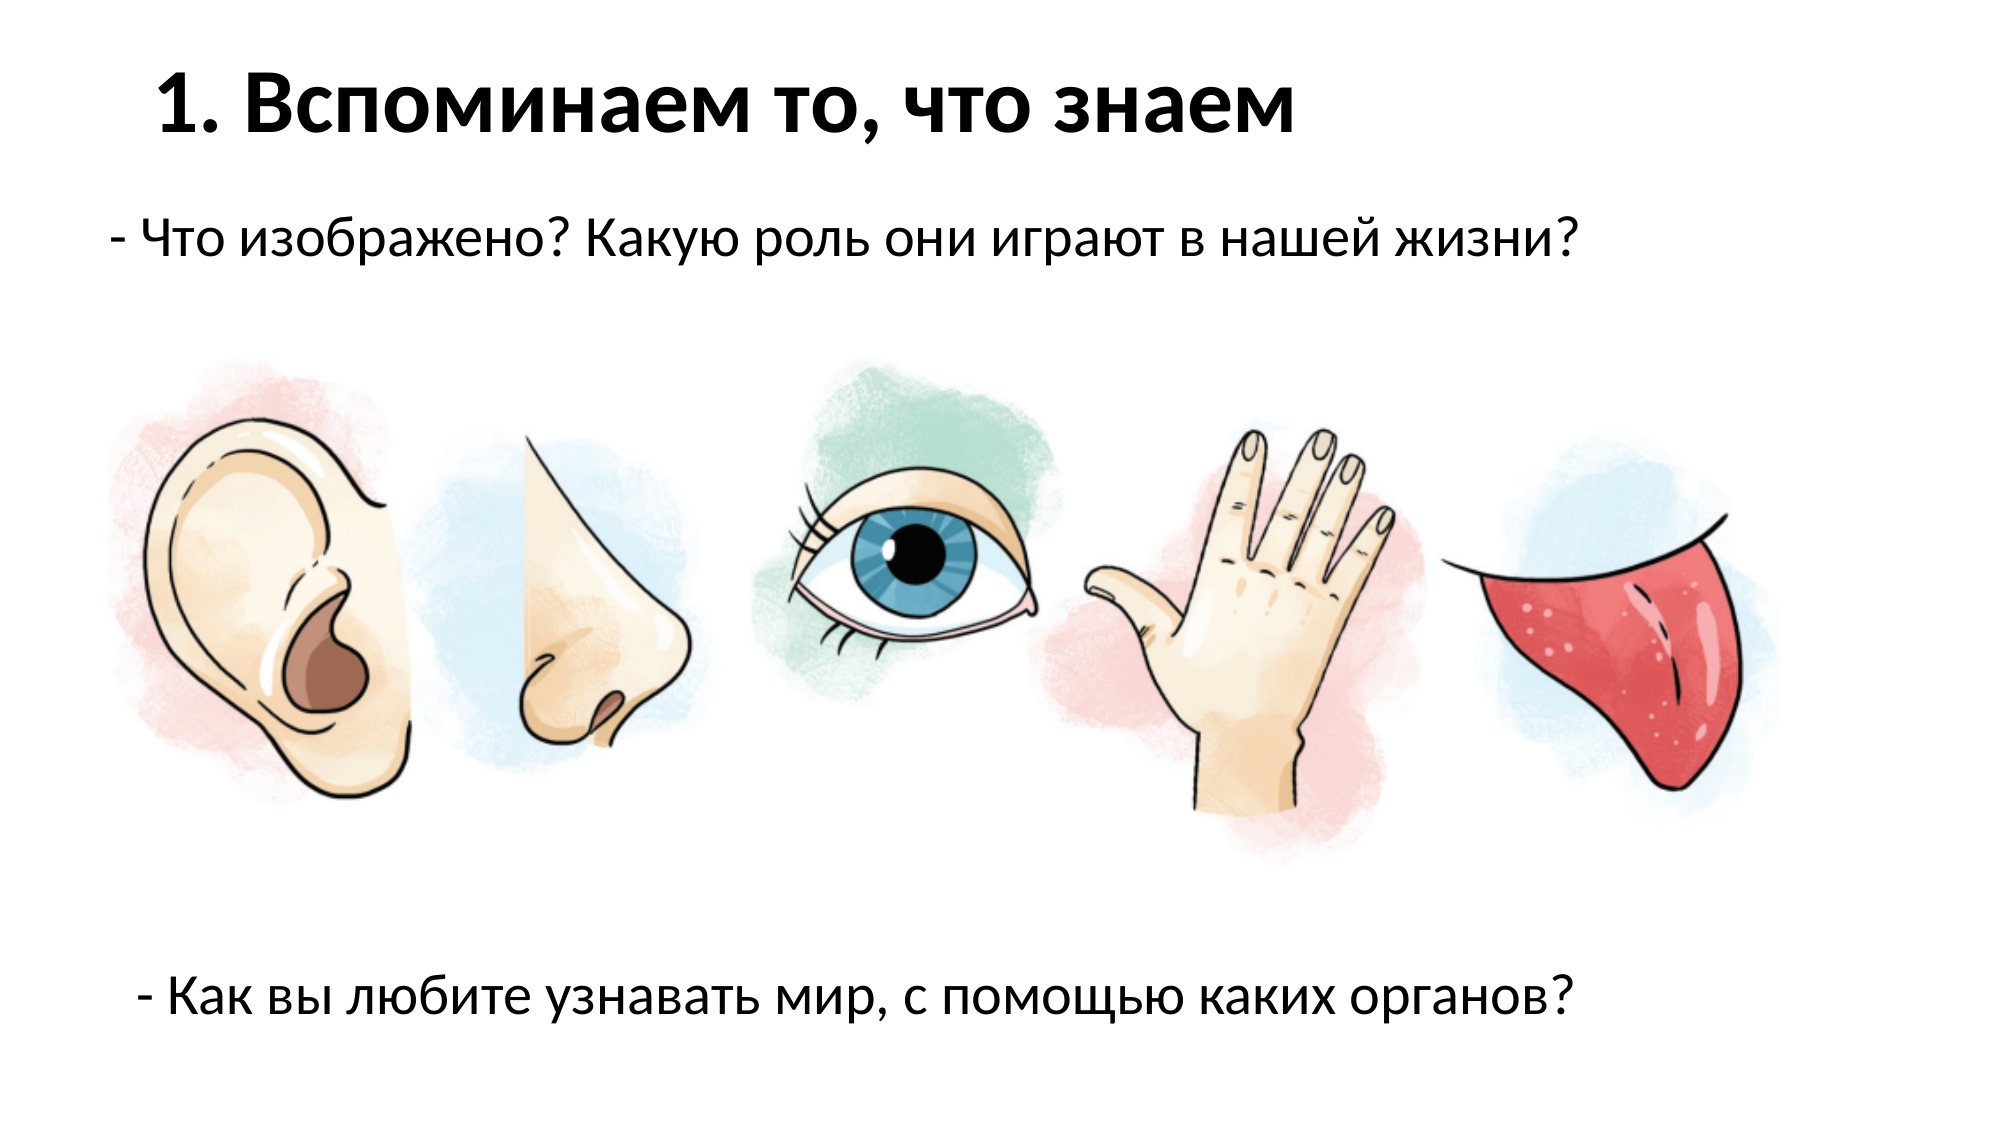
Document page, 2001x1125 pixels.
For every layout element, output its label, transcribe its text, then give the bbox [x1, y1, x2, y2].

list - Что изображено? Какую роль они играют в нашей жизни? [94, 198, 1740, 297]
text_box - Как вы любите узнавать мир, с помощью каких органов? [121, 956, 1766, 1089]
title 1. Вспоминаем то, что знаем [137, 36, 1863, 169]
picture [108, 336, 1806, 868]
